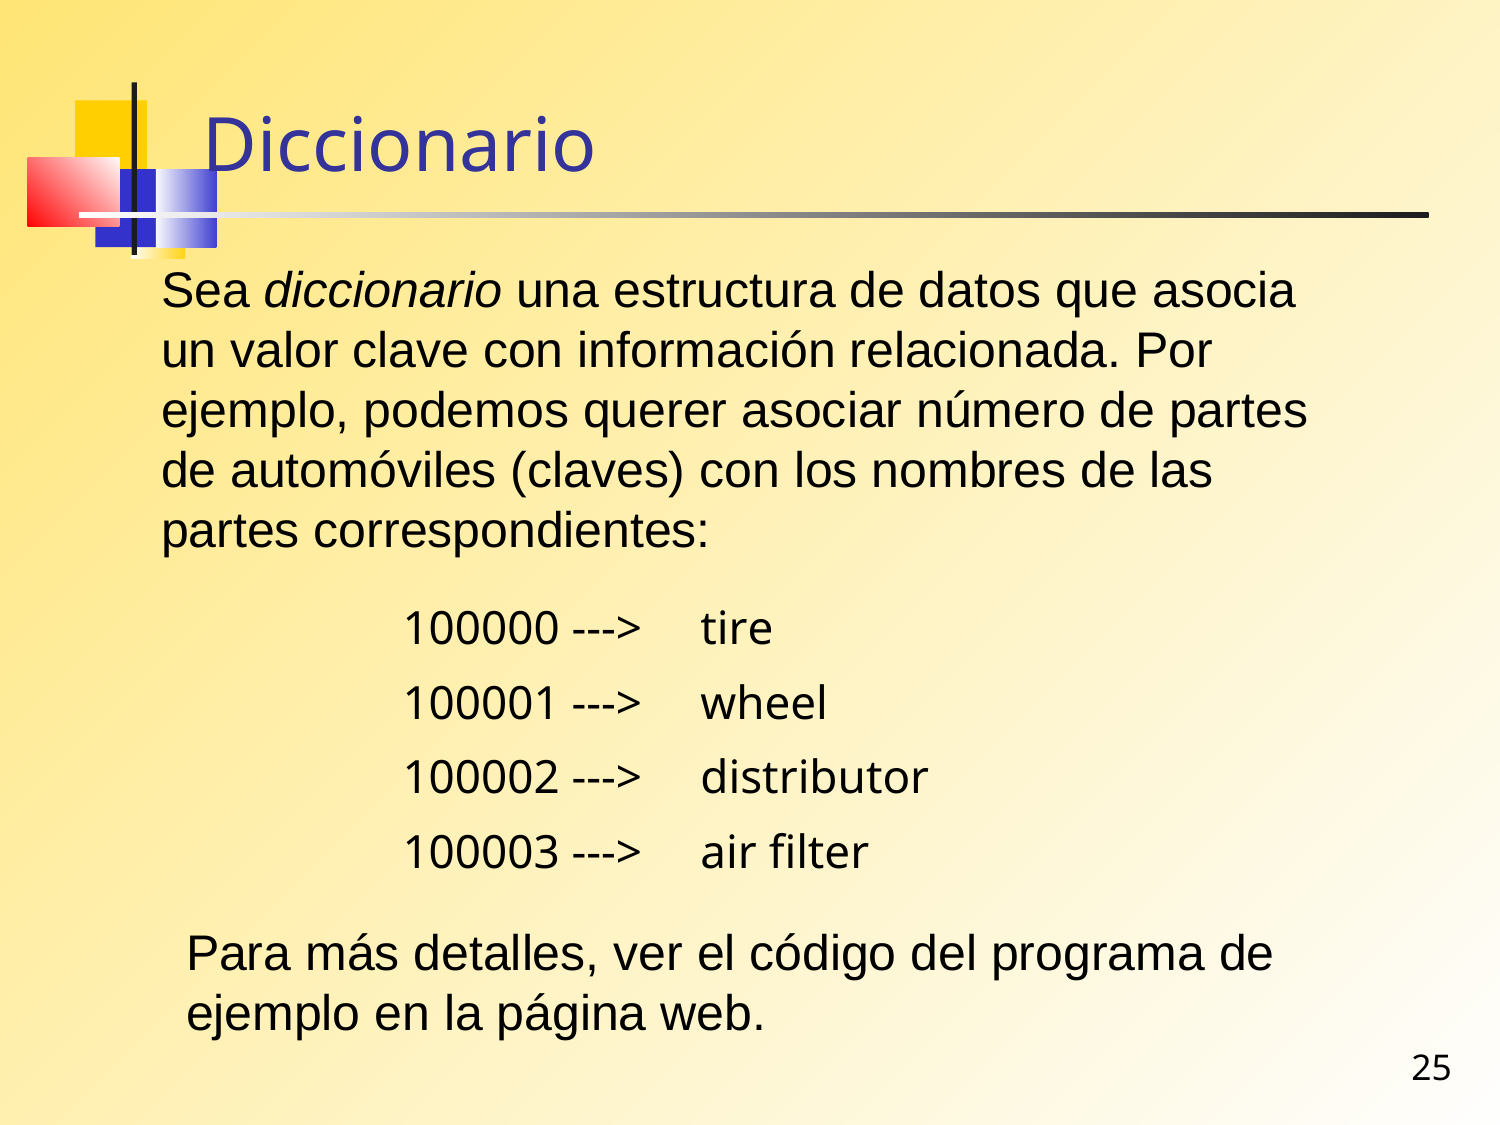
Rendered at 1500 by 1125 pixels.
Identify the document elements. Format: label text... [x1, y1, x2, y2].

text_box Sea diccionario una estructura de datos que asocia un valor clave con información relacionada. Por ejemplo, podemos querer asociar número de partes de automóviles (claves) con los nombres de las partes correspondientes: [137, 249, 1375, 566]
text_box Para más detalles, ver el código del programa de ejemplo en la página web. [162, 912, 1401, 1048]
title Diccionario [187, 37, 1466, 201]
list 100000 ---> tire 100001 ---> wheel 100002 ---> distributor 100003 ---> air filter [387, 587, 1063, 901]
